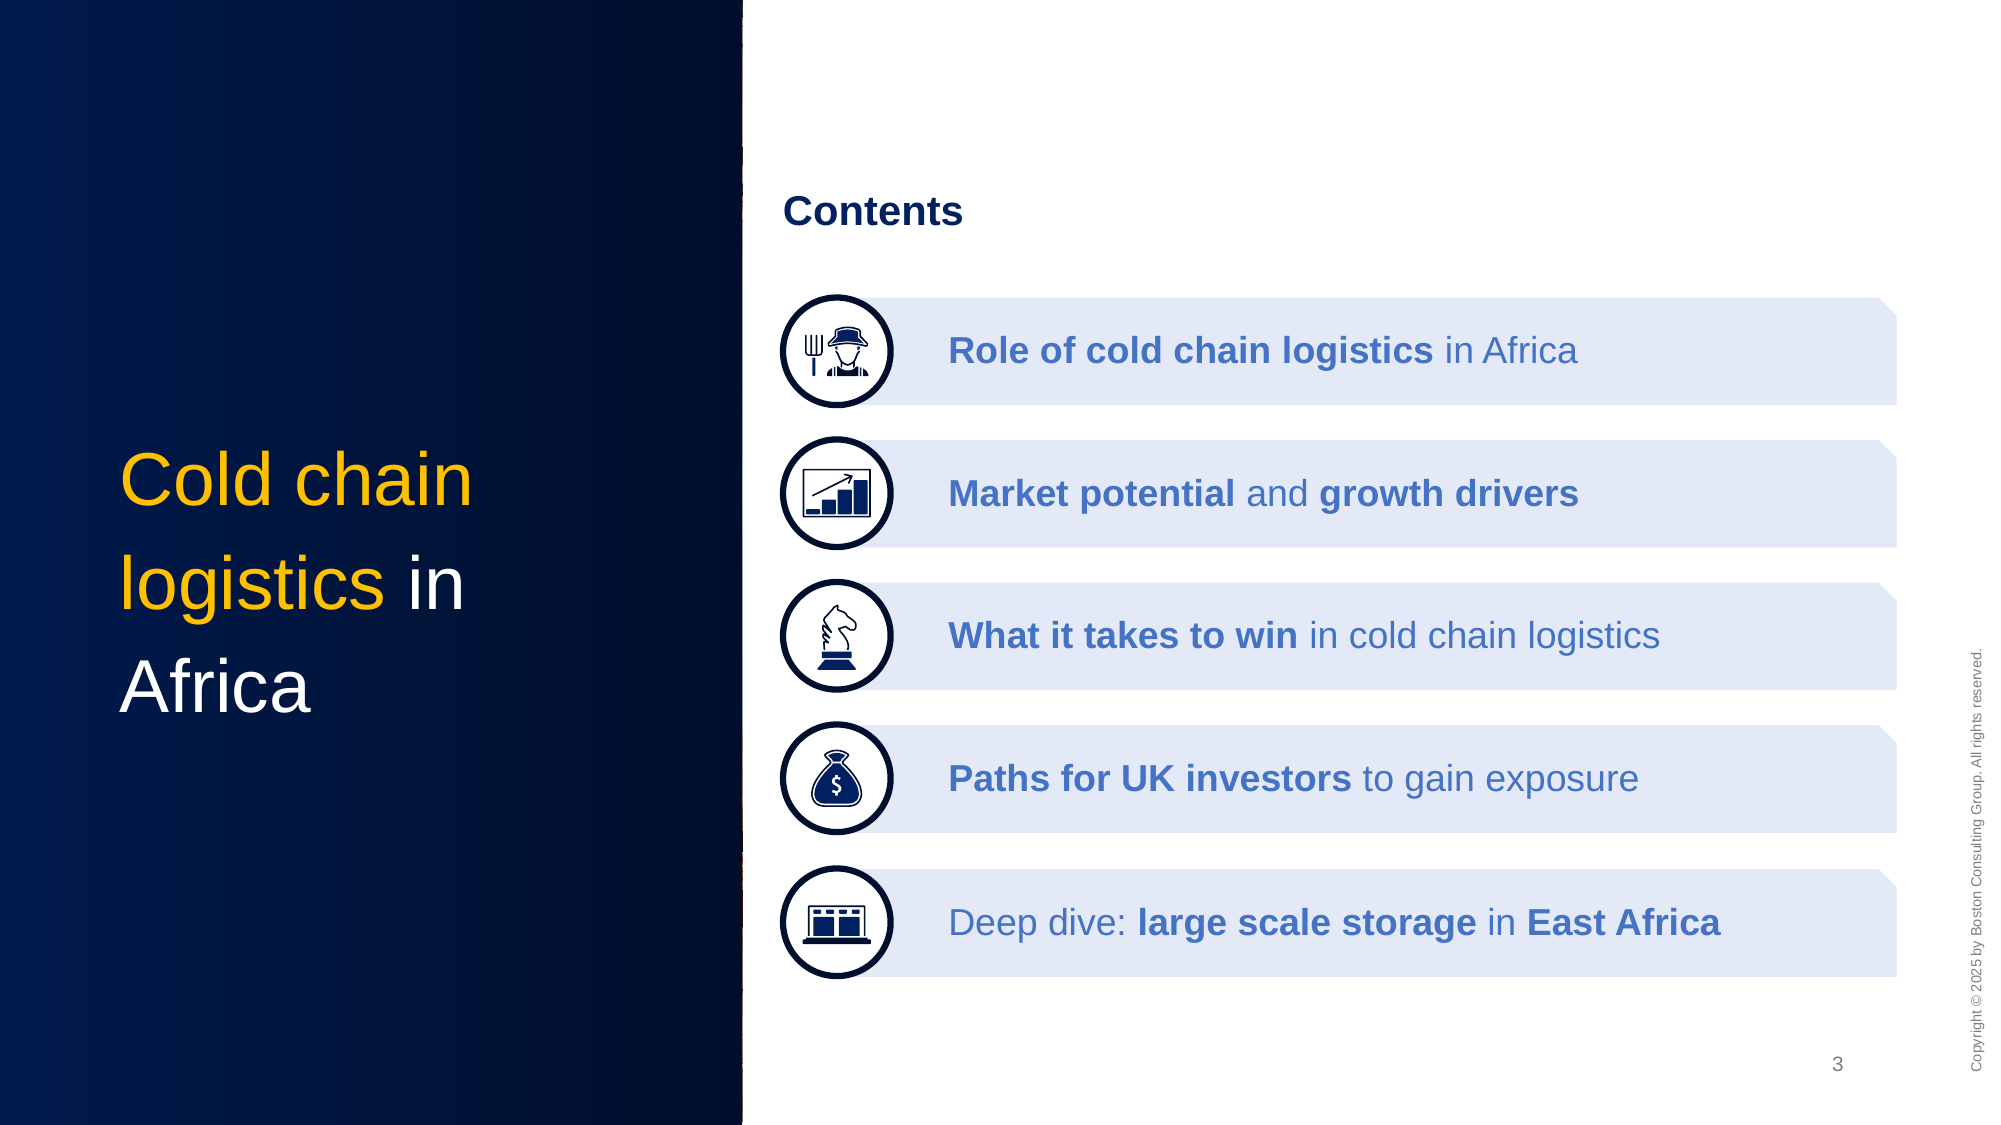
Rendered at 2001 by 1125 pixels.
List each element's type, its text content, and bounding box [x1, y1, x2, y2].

text_box Role of cold chain logistics in Africa [948, 297, 1897, 406]
text_box [783, 581, 948, 691]
text_box Deep dive: large scale storage in East Africa [948, 869, 1897, 977]
text_box [783, 439, 948, 548]
text_box [0, 0, 742, 1125]
text_box Cold chain logistics in Africa [103, 409, 665, 730]
text_box What it takes to win in cold chain logistics [948, 582, 1897, 691]
text_box Contents [783, 176, 1897, 247]
text_box Paths for UK investors to gain exposure [948, 725, 1897, 833]
text_box [783, 868, 948, 977]
text_box Market potential and growth drivers [948, 440, 1897, 548]
text_box [783, 724, 948, 833]
text_box [783, 297, 948, 406]
